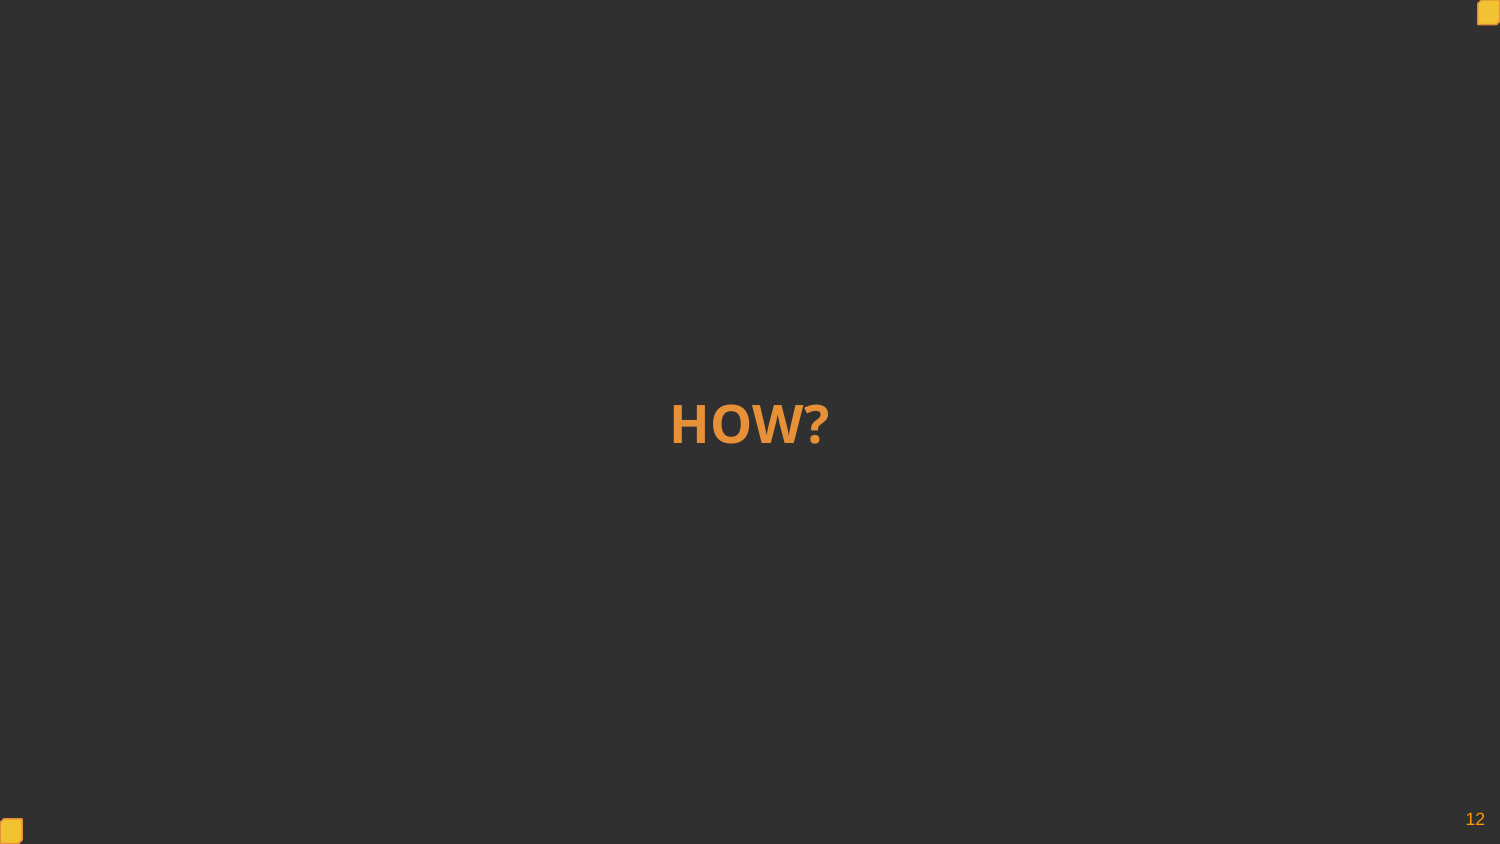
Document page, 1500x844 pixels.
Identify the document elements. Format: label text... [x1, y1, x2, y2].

title HOW? [51, 374, 1449, 469]
slide_number <number> [1437, 792, 1500, 844]
